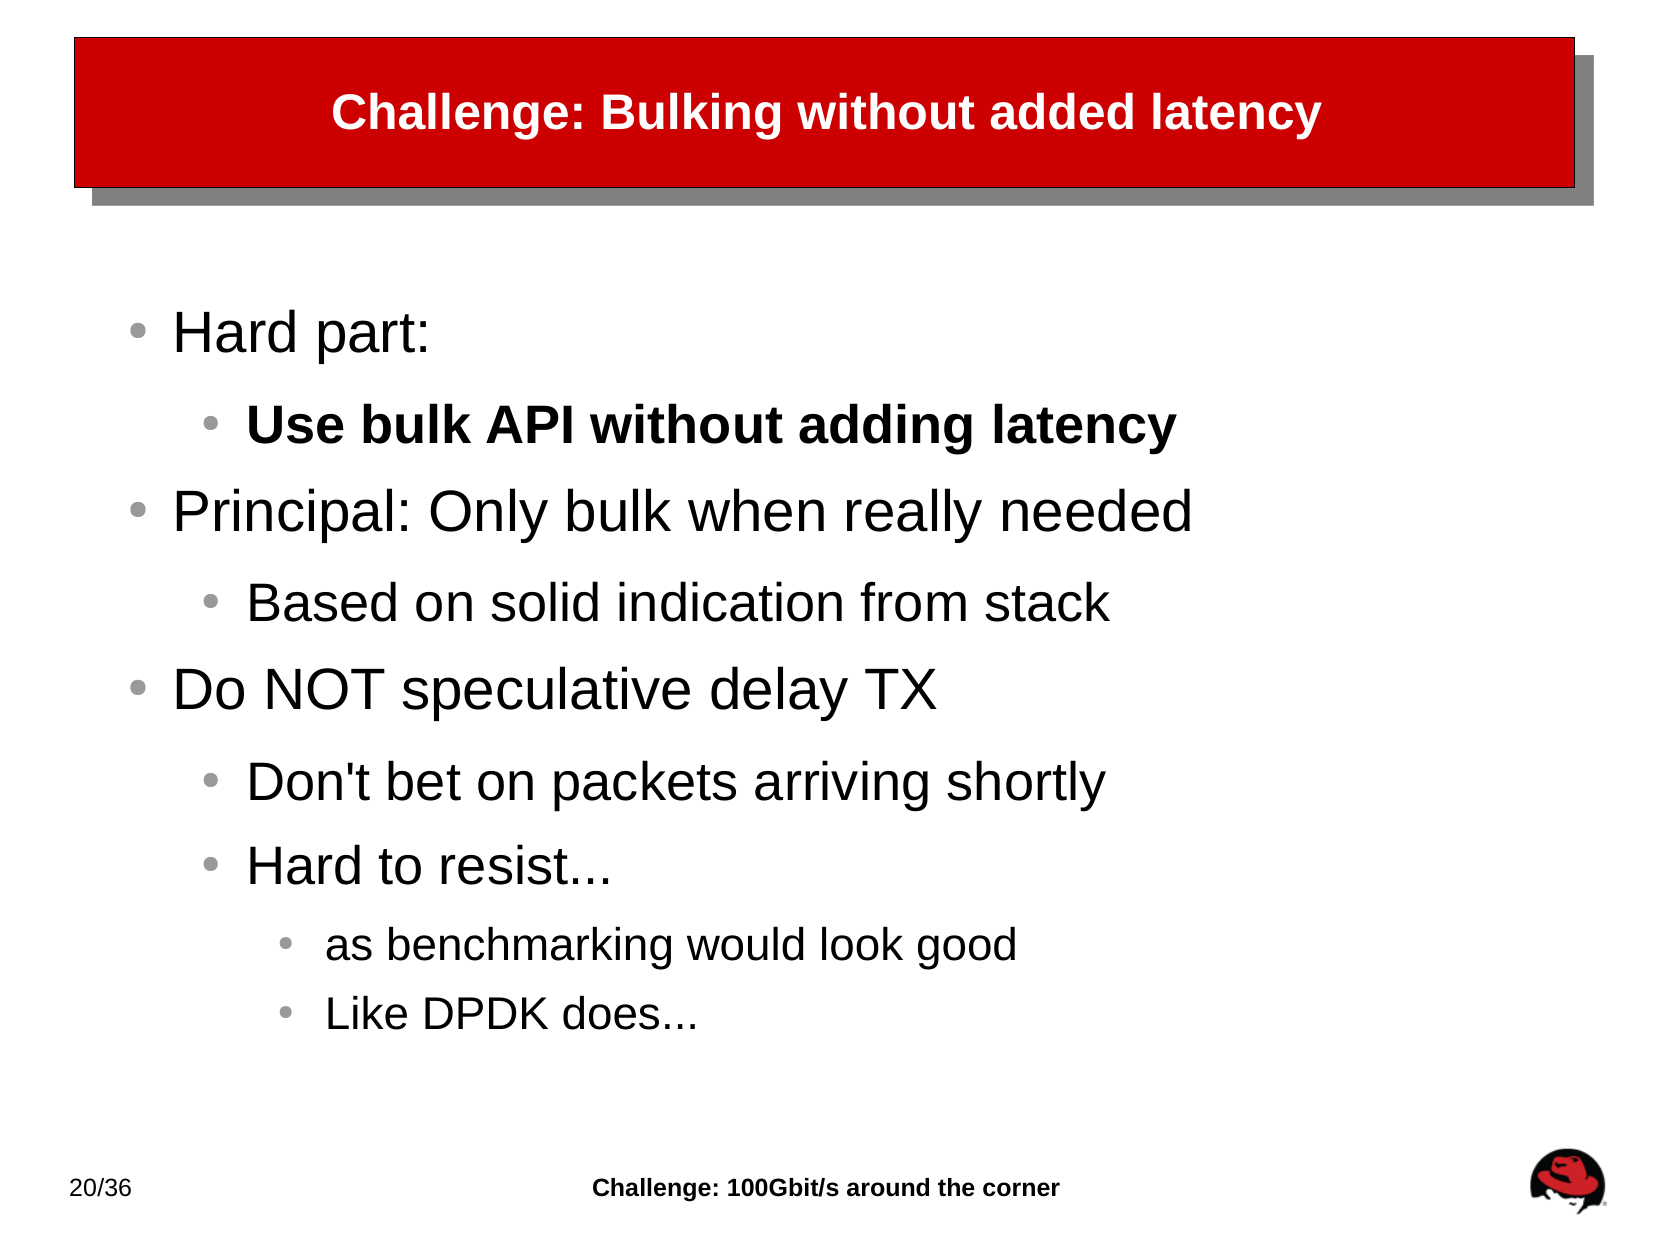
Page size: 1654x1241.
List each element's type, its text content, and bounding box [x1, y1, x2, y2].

title Challenge: Bulking without added latency [116, 37, 1538, 188]
list Hard part: Use bulk API without adding latency Principal: Only bulk when really needed Based on solid indication from stack Do NOT speculative delay TX Don't bet on packets arriving shortly Hard to resist... as benchmarking would look good Like DPDK does... [112, 299, 1538, 1136]
picture [1529, 1146, 1613, 1224]
